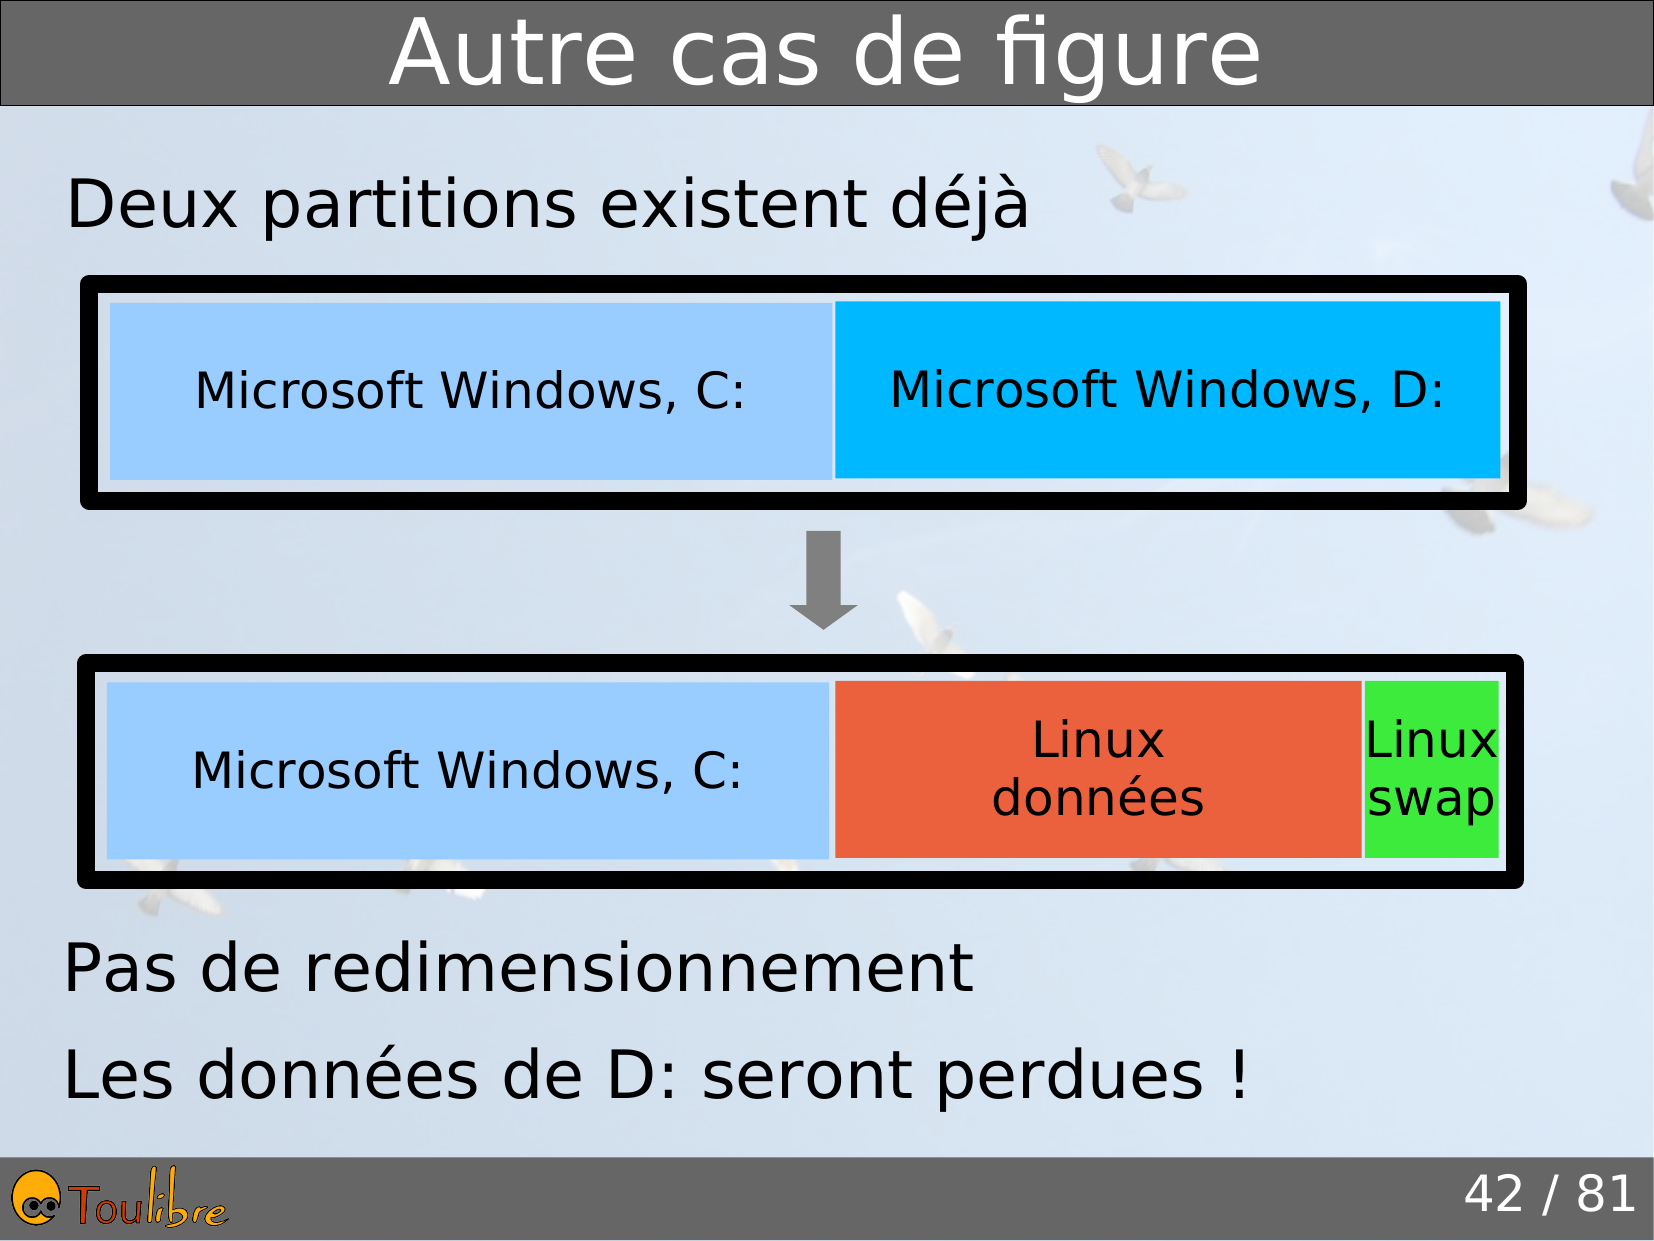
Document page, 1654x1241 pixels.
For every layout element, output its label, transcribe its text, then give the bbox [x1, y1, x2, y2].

title Autre cas de figure [0, 0, 1654, 107]
text_box Microsoft Windows, C: [106, 682, 830, 860]
text_box Microsoft Windows, D: [835, 301, 1501, 479]
text_box Linux swap [1364, 680, 1499, 858]
text_box Linux données [835, 680, 1362, 858]
picture [11, 1165, 229, 1228]
list Pas de redimensionnement Les données de D: seront perdues ! [44, 929, 1606, 1115]
text_box Microsoft Windows, C: [110, 302, 833, 480]
list Deux partitions existent déjà [47, 165, 1609, 251]
text_box [789, 530, 858, 630]
